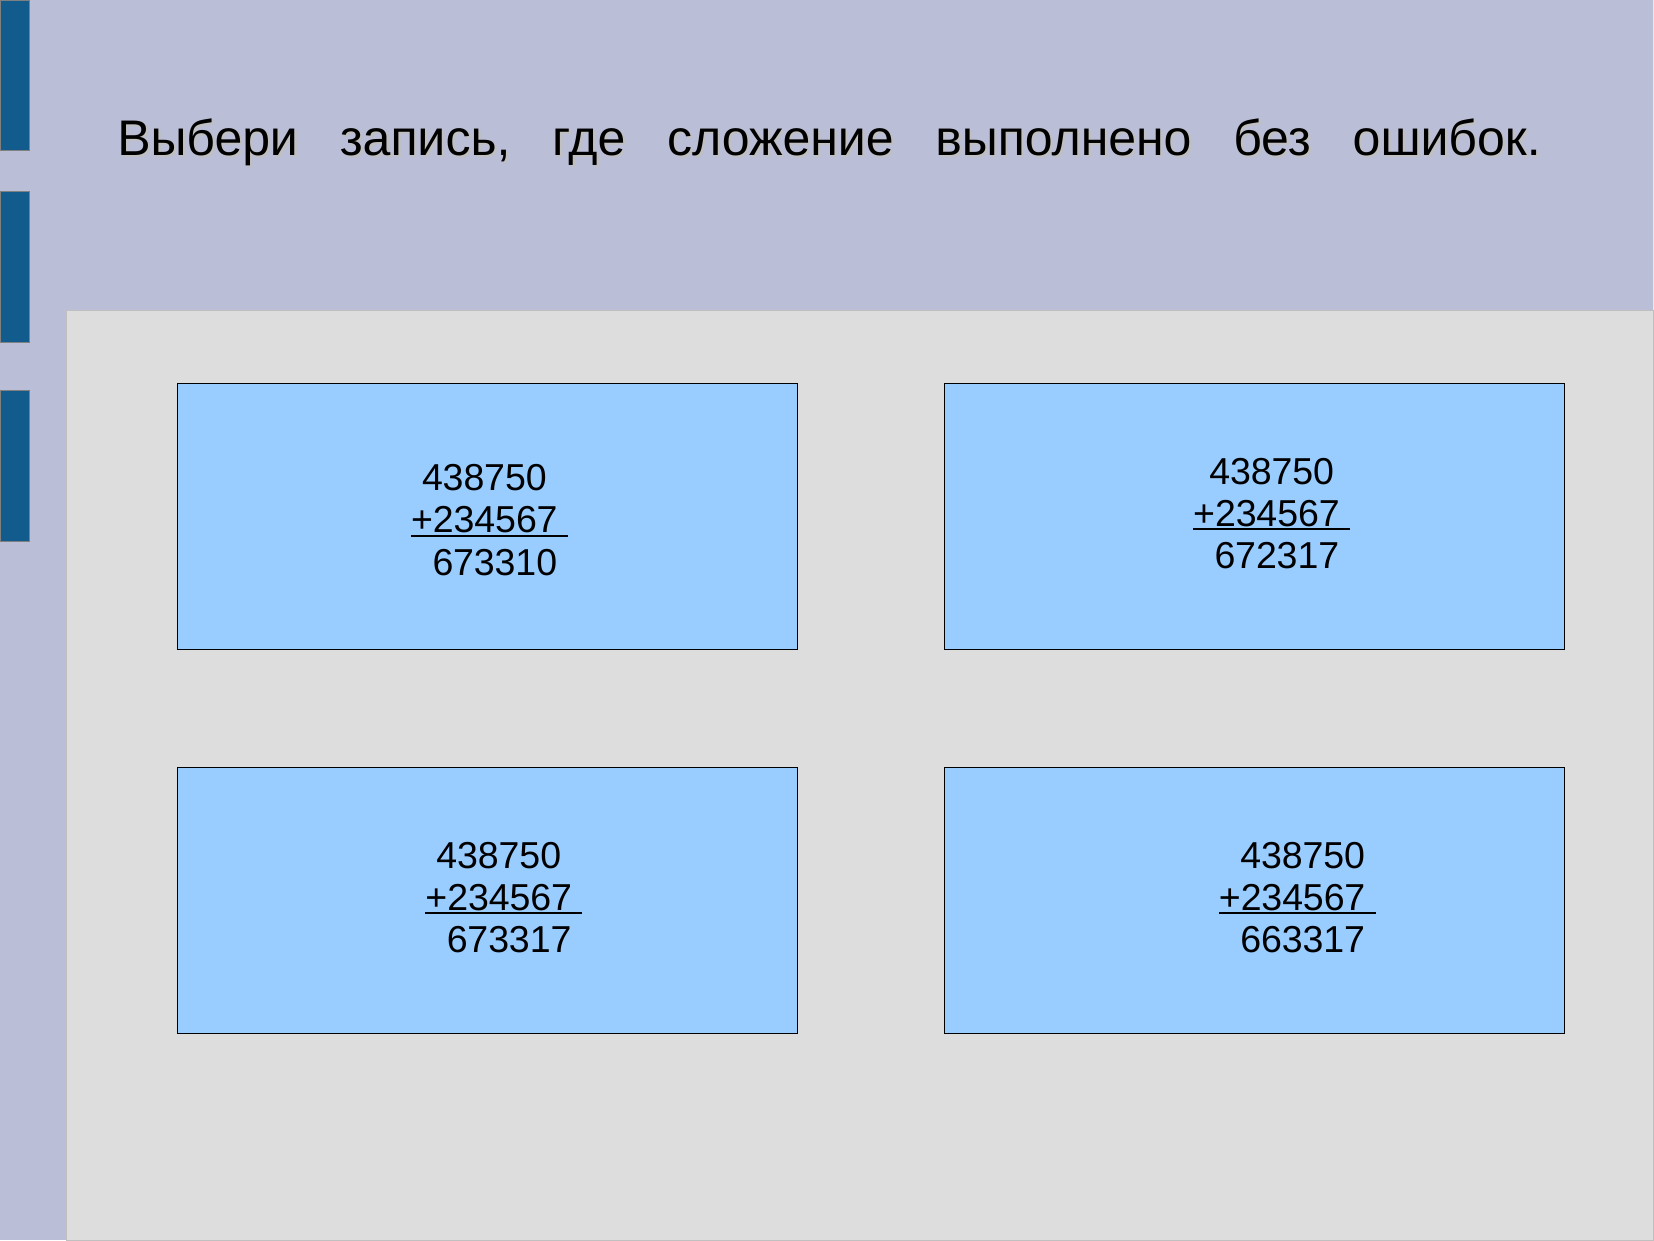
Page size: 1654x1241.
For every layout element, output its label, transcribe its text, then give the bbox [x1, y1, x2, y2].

text_box [177, 383, 798, 650]
text_box 438750 +234567 672317 [1122, 442, 1422, 584]
text_box [944, 767, 1565, 1034]
text_box 438750 +234567 673317 [354, 826, 654, 968]
text_box [177, 767, 798, 1034]
text_box [944, 383, 1565, 650]
text_box 438750 +234567 663317 [1147, 826, 1447, 968]
text_box Выбери запись, где сложение выполнено без ошибок. [88, 102, 1615, 266]
text_box 438750 +234567 673310 [329, 449, 650, 591]
